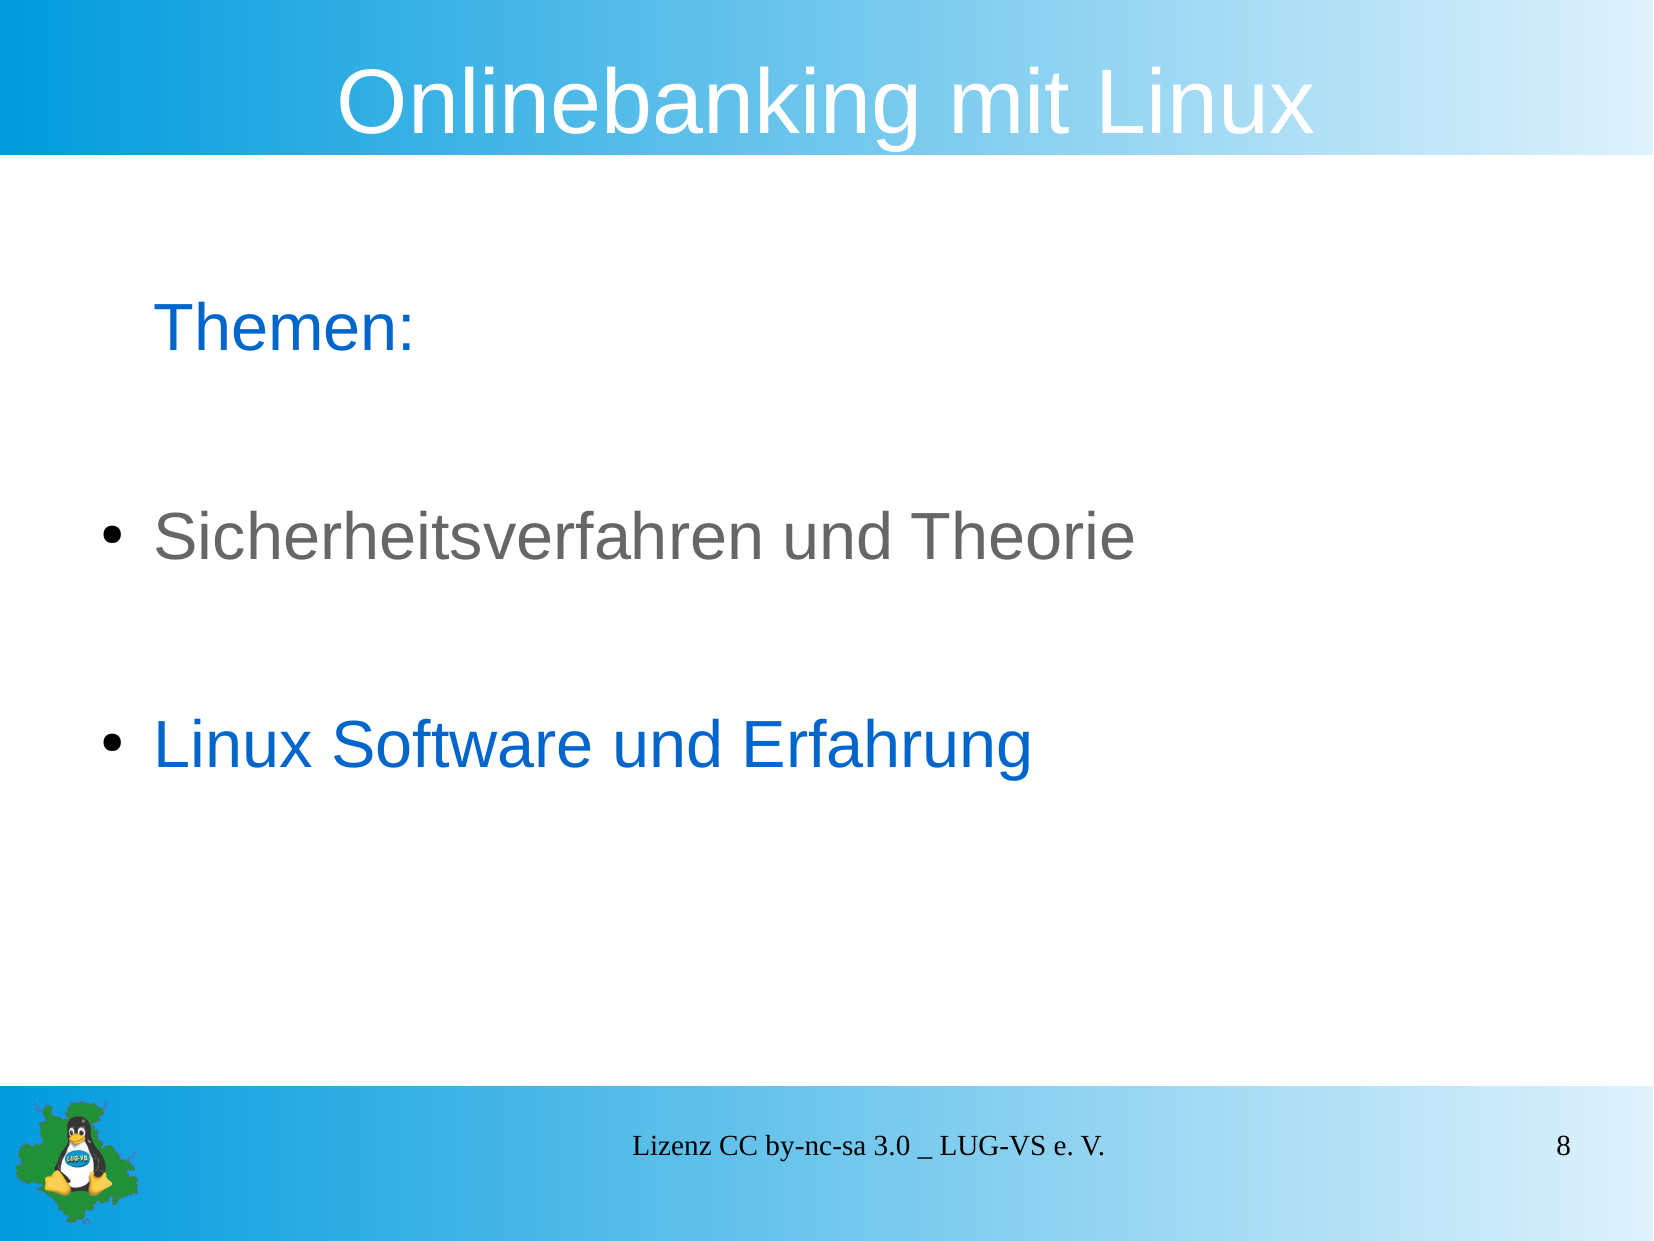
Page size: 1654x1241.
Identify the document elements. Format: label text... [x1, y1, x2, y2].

picture [16, 1086, 142, 1241]
text_box [82, 49, 1571, 155]
list Themen: Sicherheitsverfahren und Theorie Linux Software und Erfahrung [82, 290, 1571, 1010]
